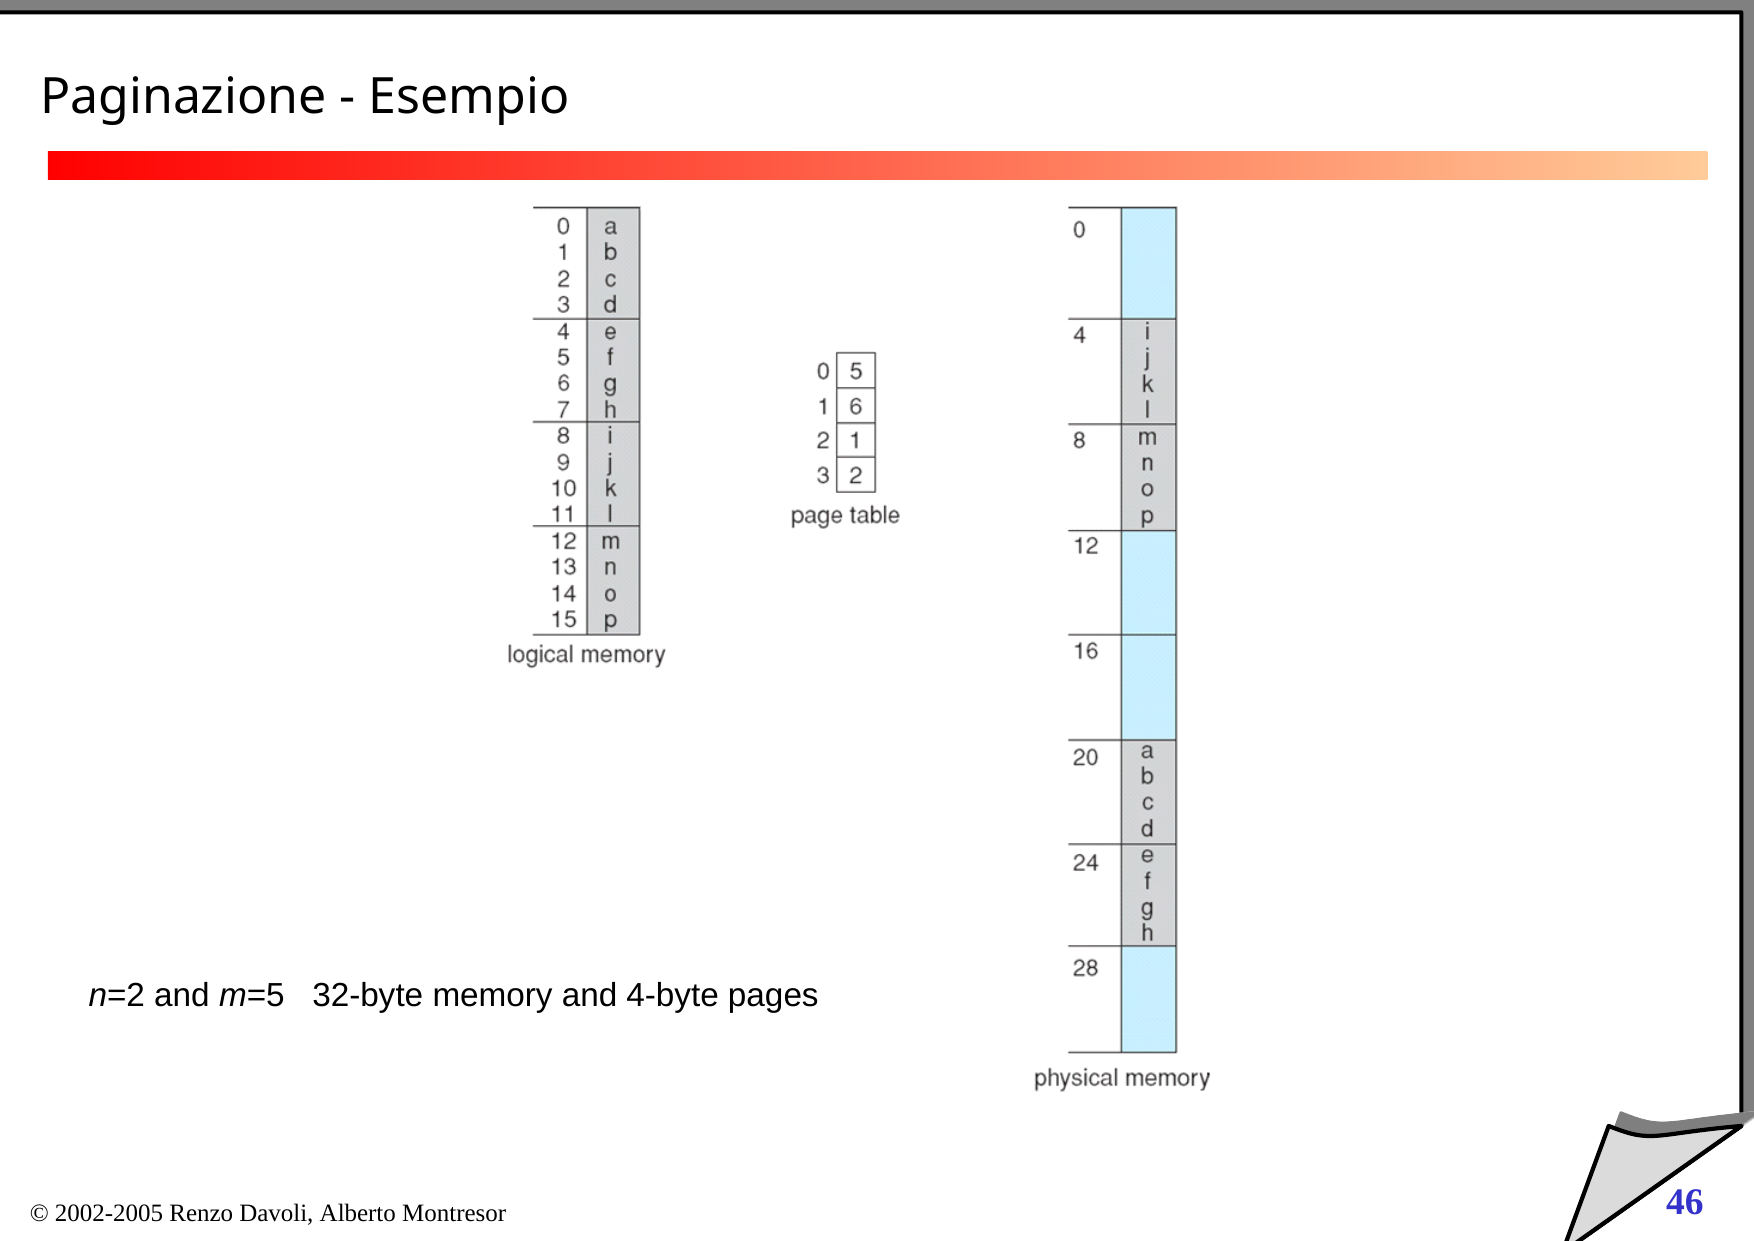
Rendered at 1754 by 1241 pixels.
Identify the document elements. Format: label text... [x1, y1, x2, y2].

text_box MMU [750, 152, 754, 179]
text_box n=2 and m=5 32-byte memory and 4-byte pages [88, 974, 886, 1054]
picture [501, 206, 1211, 1093]
title Paginazione - Esempio [40, 49, 1714, 144]
